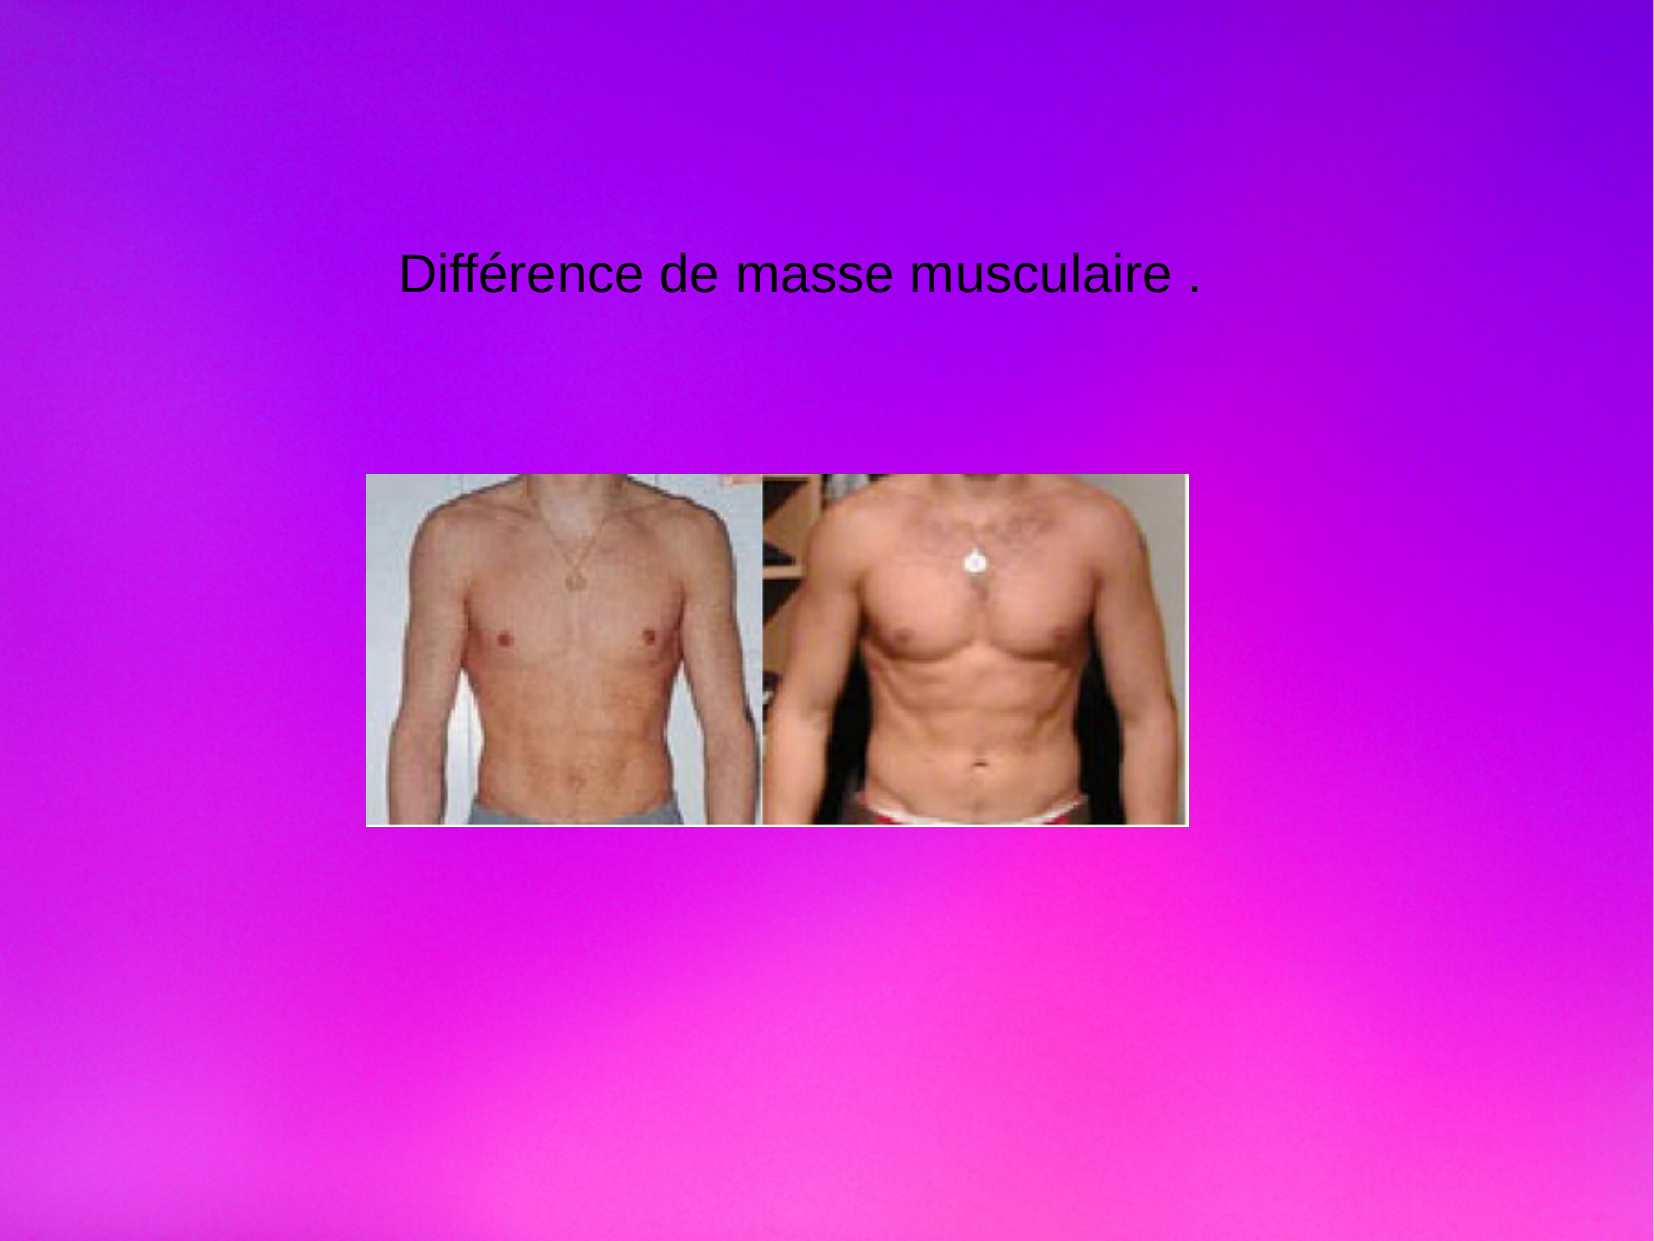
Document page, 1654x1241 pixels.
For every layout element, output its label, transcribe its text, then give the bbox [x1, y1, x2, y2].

text_box Différence de masse musculaire . [383, 236, 1565, 312]
picture [0, 0, 1654, 1241]
